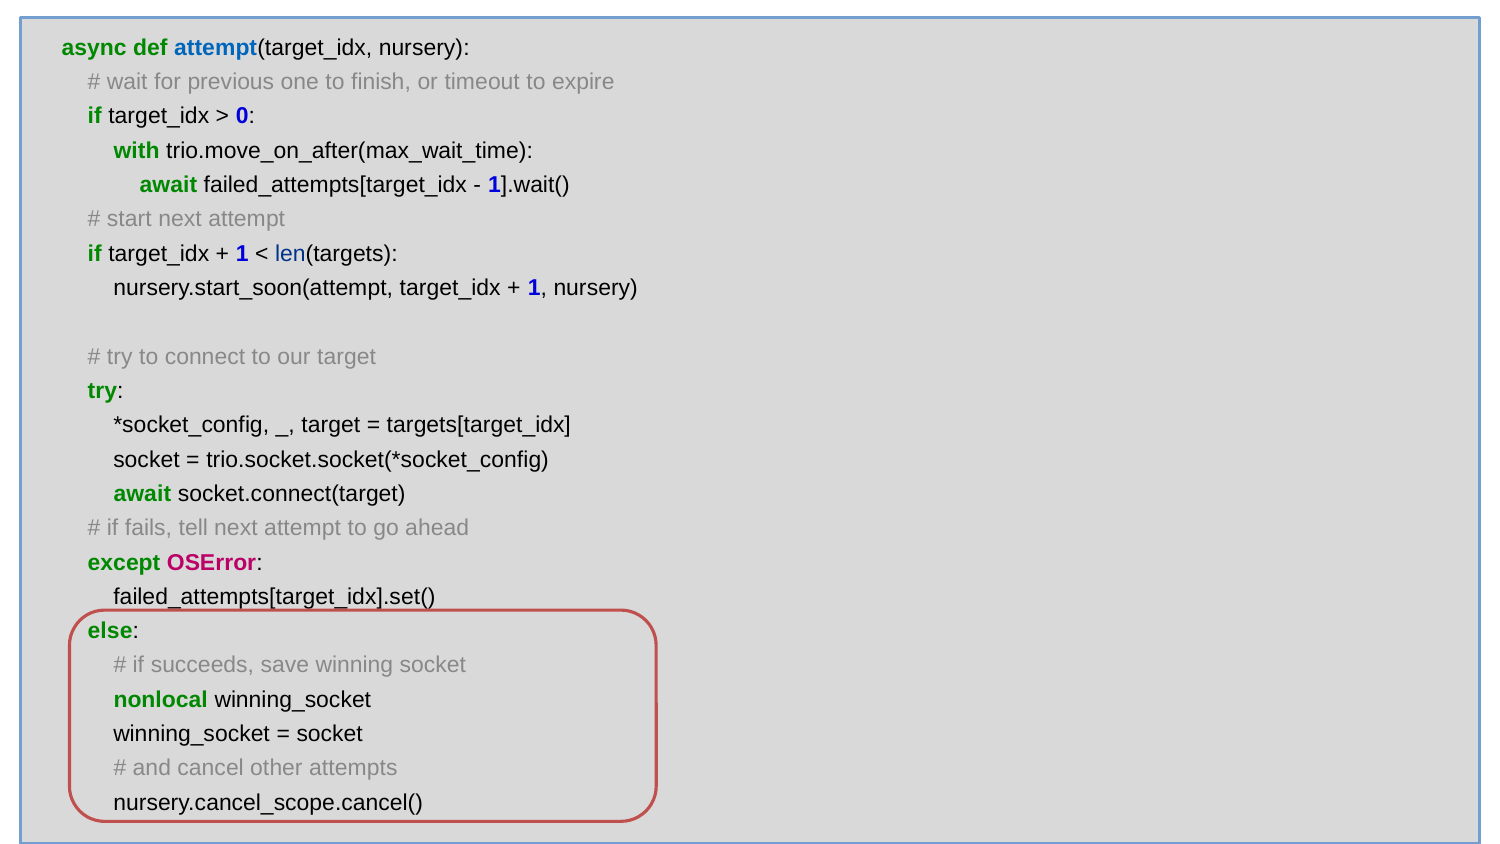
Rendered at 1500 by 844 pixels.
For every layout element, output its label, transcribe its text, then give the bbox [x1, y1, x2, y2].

text_box async def attempt(target_idx, nursery): # wait for previous one to finish, or timeout to expire if target_idx > 0: with trio.move_on_after(max_wait_time): await failed_attempts[target_idx - 1].wait() # start next attempt if target_idx + 1 < len(targets): nursery.start_soon(attempt, target_idx + 1, nursery) # try to connect to our target try: *socket_config, _, target = targets[target_idx] socket = trio.socket.socket(*socket_config) await socket.connect(target) # if fails, tell next attempt to go ahead except OSError: failed_attempts[target_idx].set() else: # if succeeds, save winning socket nonlocal winning_socket winning_socket = socket # and cancel other attempts nursery.cancel_scope.cancel() [20, 17, 1480, 844]
